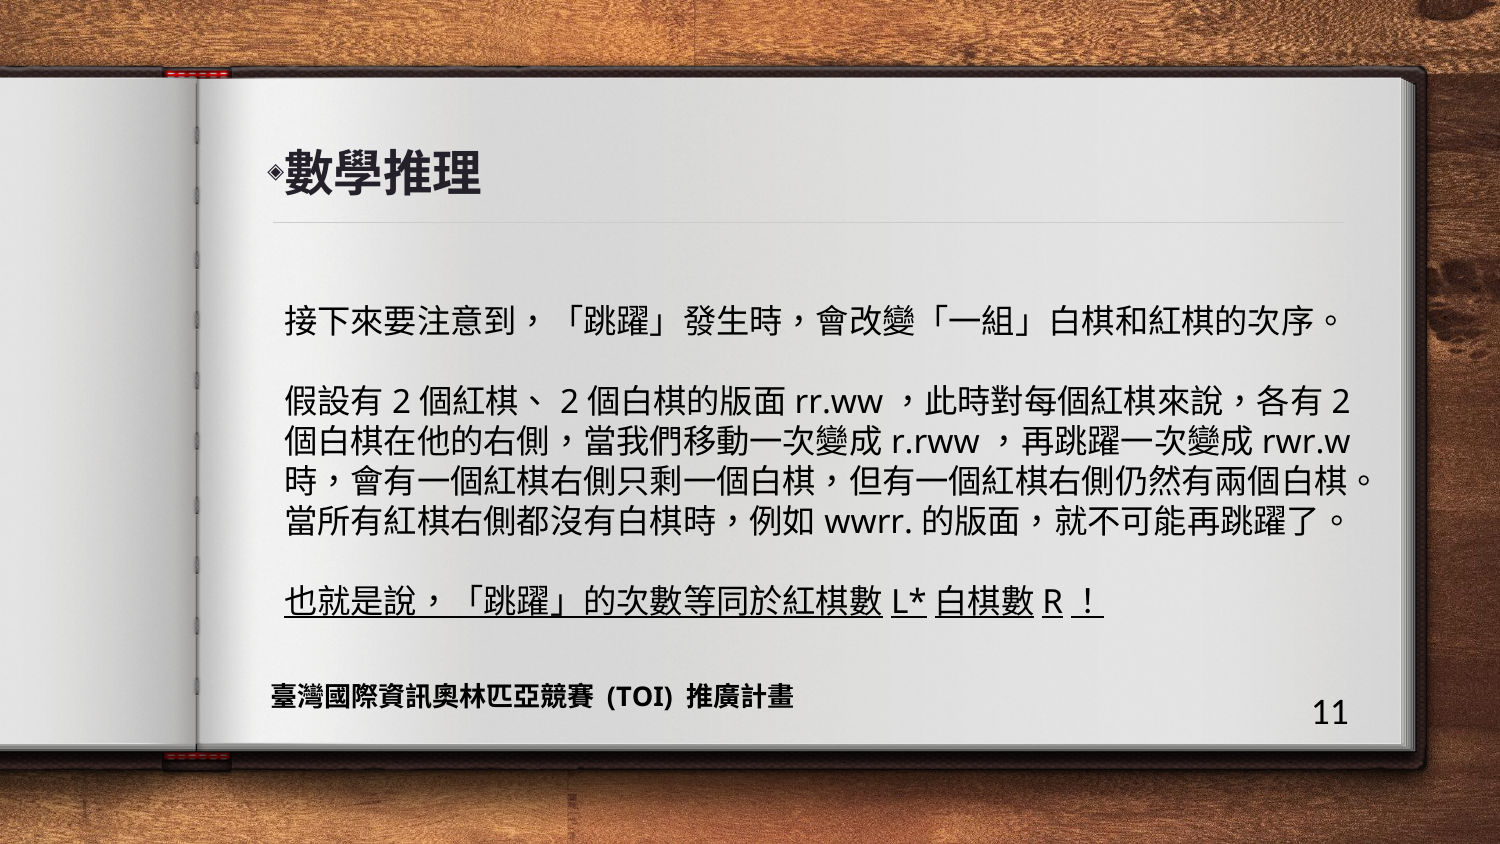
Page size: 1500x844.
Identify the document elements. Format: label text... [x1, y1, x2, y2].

text_box 接下來要注意到，「跳躍」發生時，會改變「一組」白棋和紅棋的次序。 假設有2個紅棋、2個白棋的版面rr.ww，此時對每個紅棋來說，各有2個白棋在他的右側，當我們移動一次變成r.rww，再跳躍一次變成rwr.w時，會有一個紅棋右側只剩一個白棋，但有一個紅棋右側仍然有兩個白棋。 當所有紅棋右側都沒有白棋時，例如wwrr.的版面，就不可能再跳躍了。 也就是說，「跳躍」的次數等同於紅棋數L*白棋數R！ [269, 293, 1367, 632]
text_box [1295, 672, 1386, 737]
list 數學推理 [252, 126, 1194, 216]
